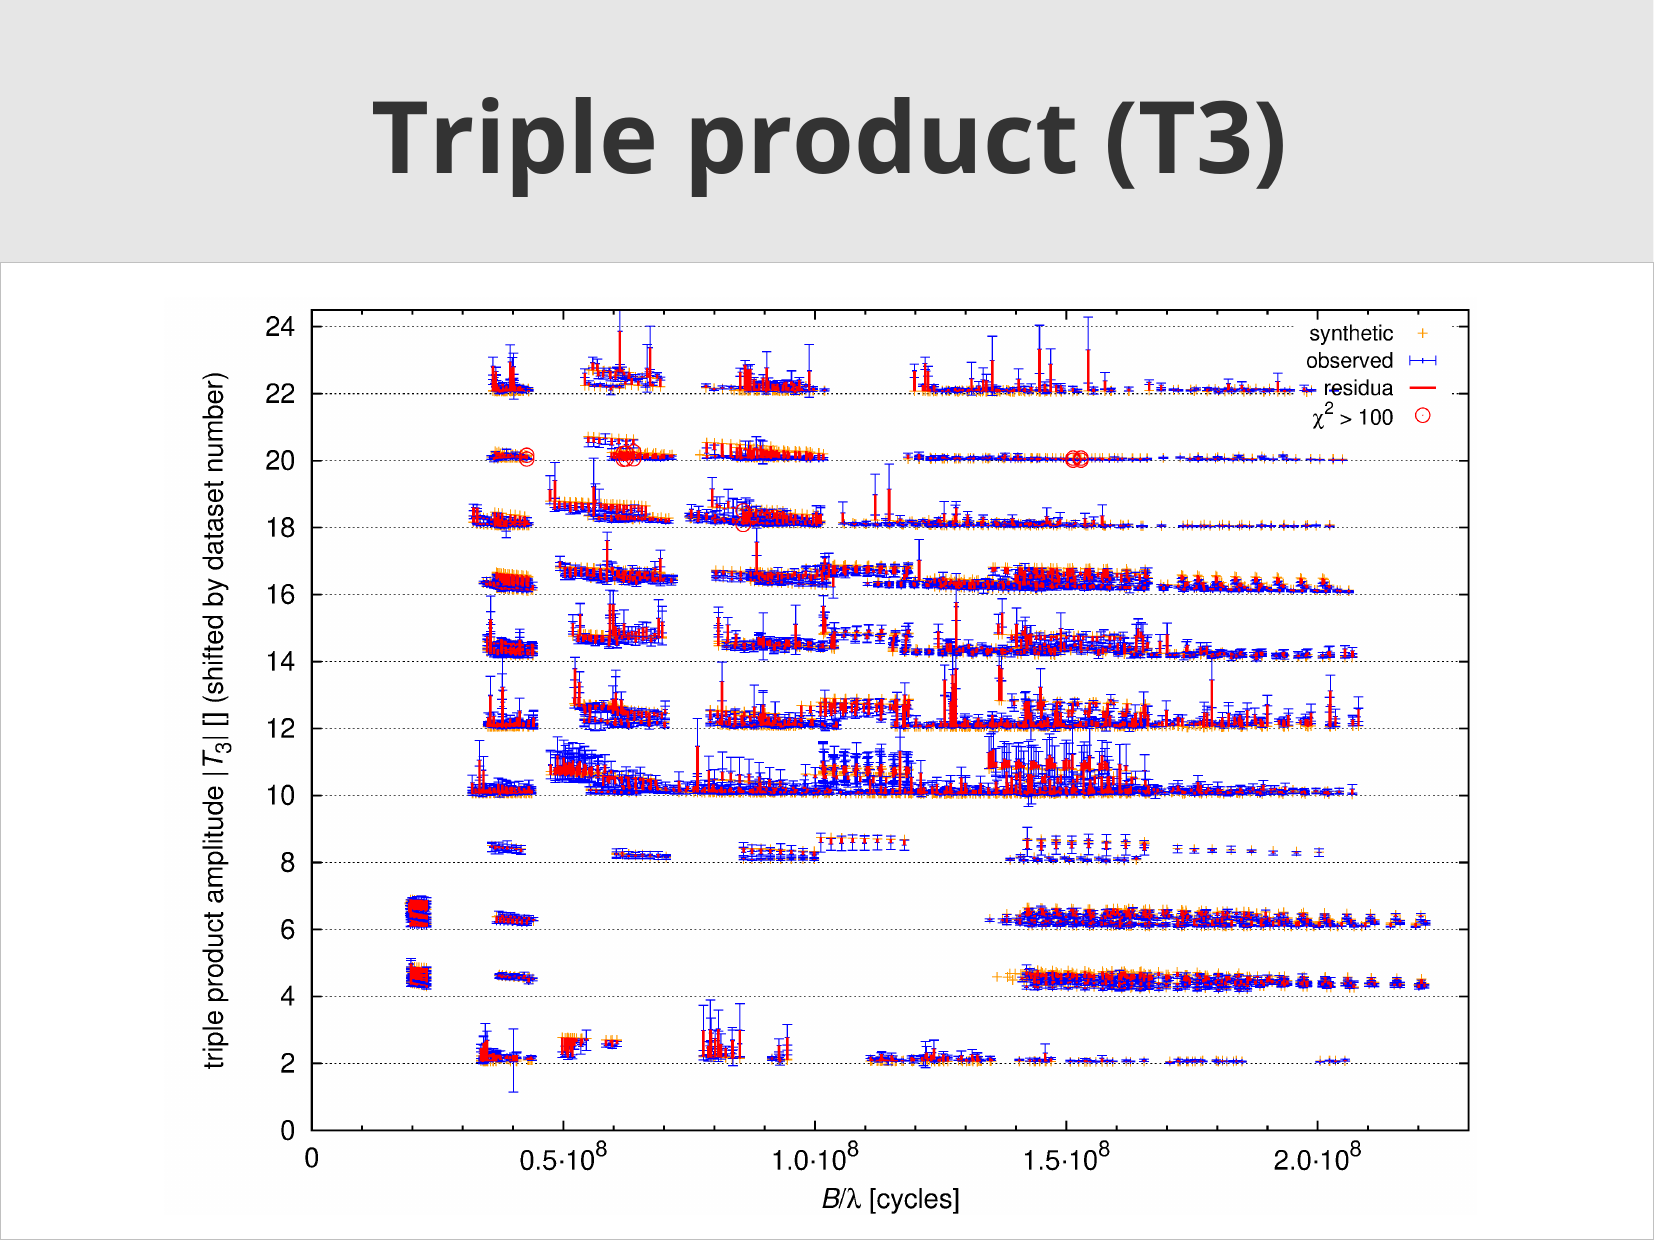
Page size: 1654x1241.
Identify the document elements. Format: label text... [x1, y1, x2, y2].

title Triple product (T3) [124, 31, 1537, 239]
picture [164, 297, 1477, 1216]
